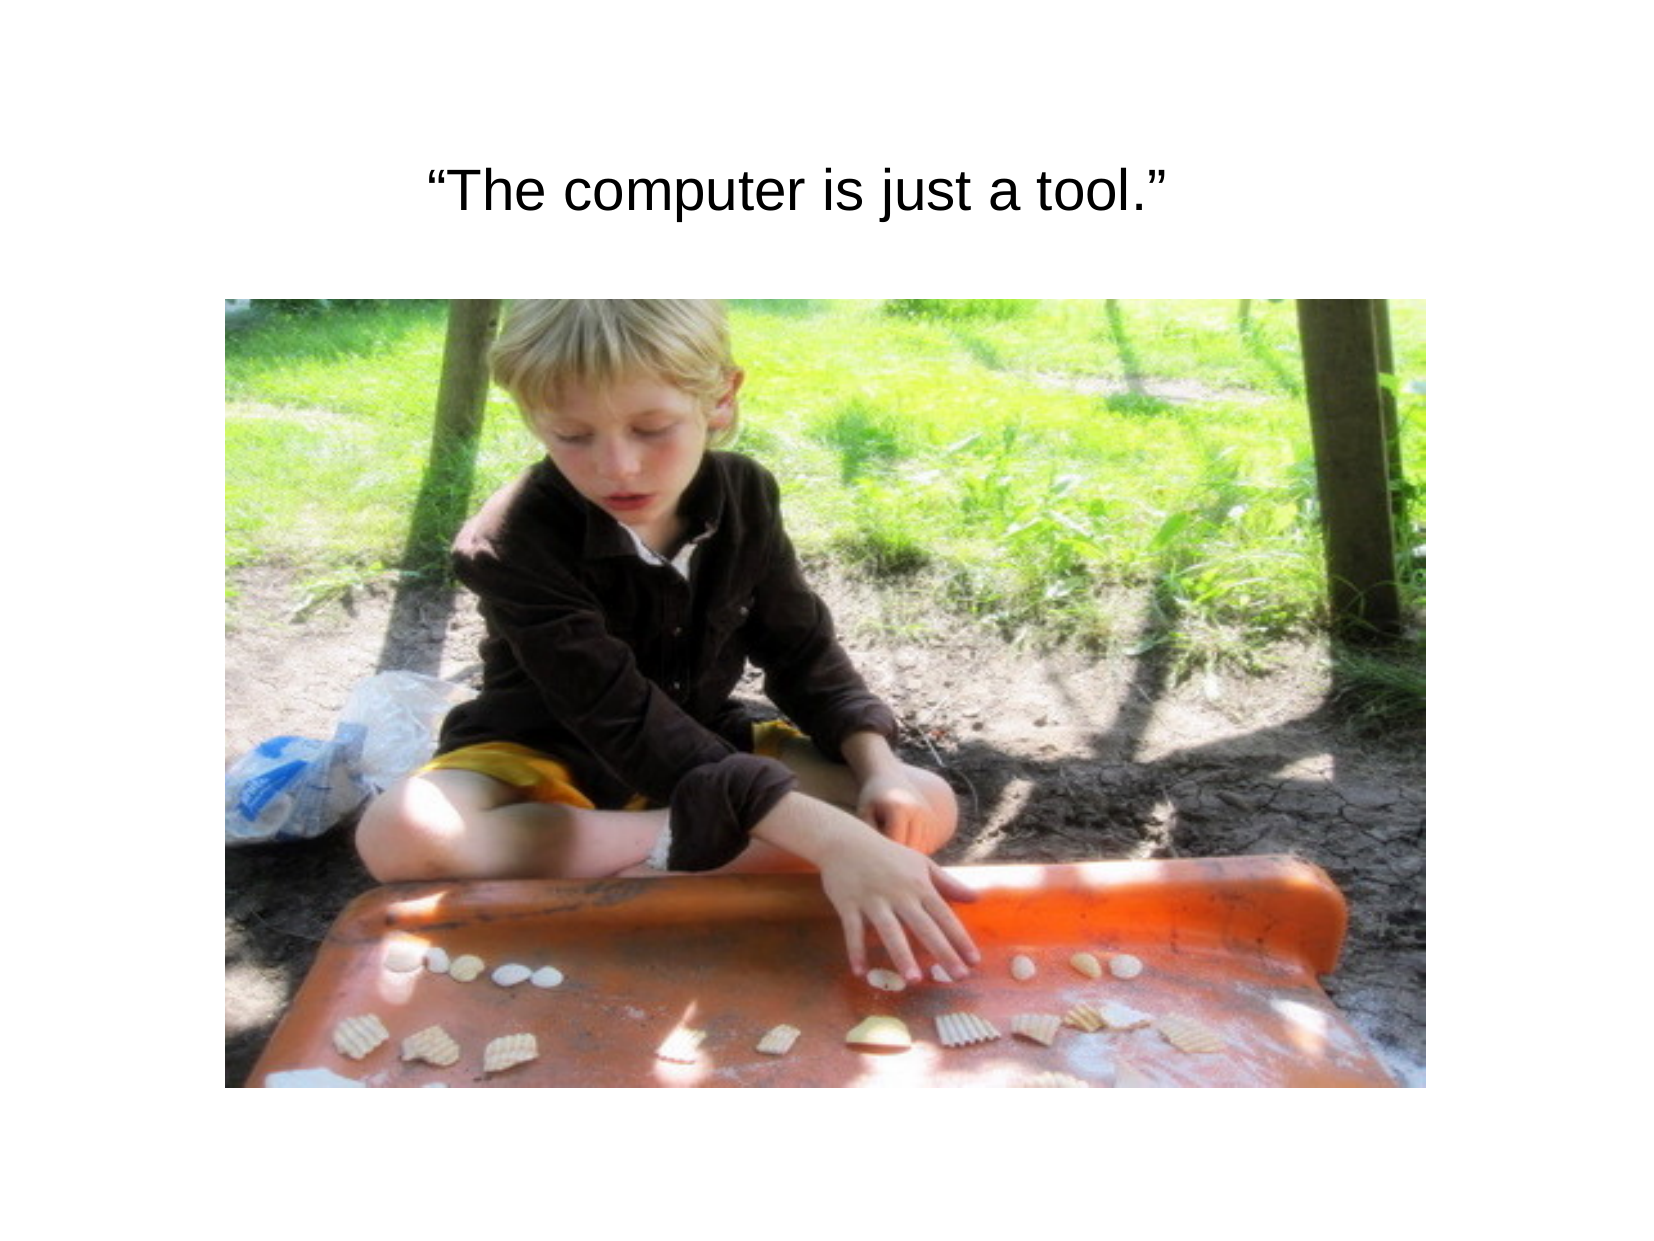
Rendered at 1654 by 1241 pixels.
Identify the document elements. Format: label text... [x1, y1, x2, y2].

text_box “The computer is just a tool.” [412, 150, 1201, 230]
picture [225, 299, 1426, 1088]
